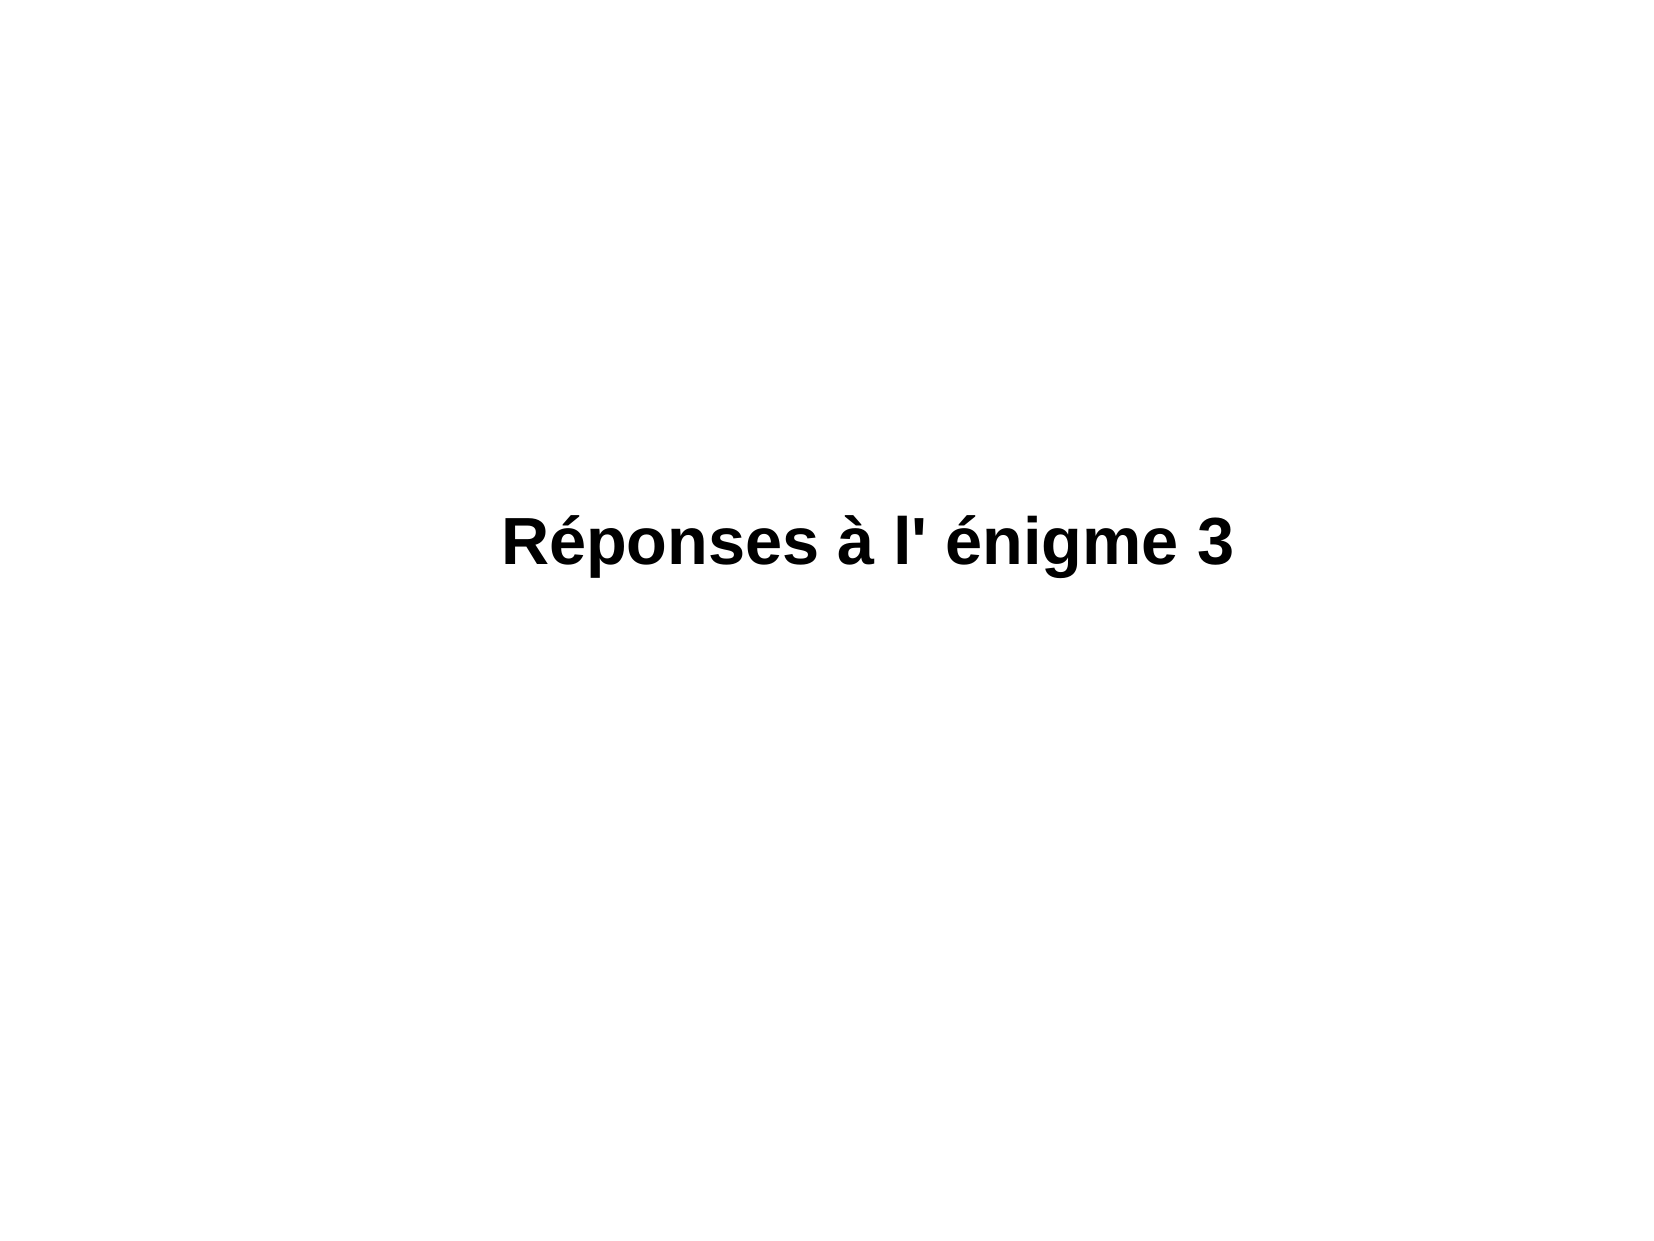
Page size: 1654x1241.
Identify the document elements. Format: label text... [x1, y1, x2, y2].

list Réponses à l' énigme 3 [88, 295, 1577, 1114]
